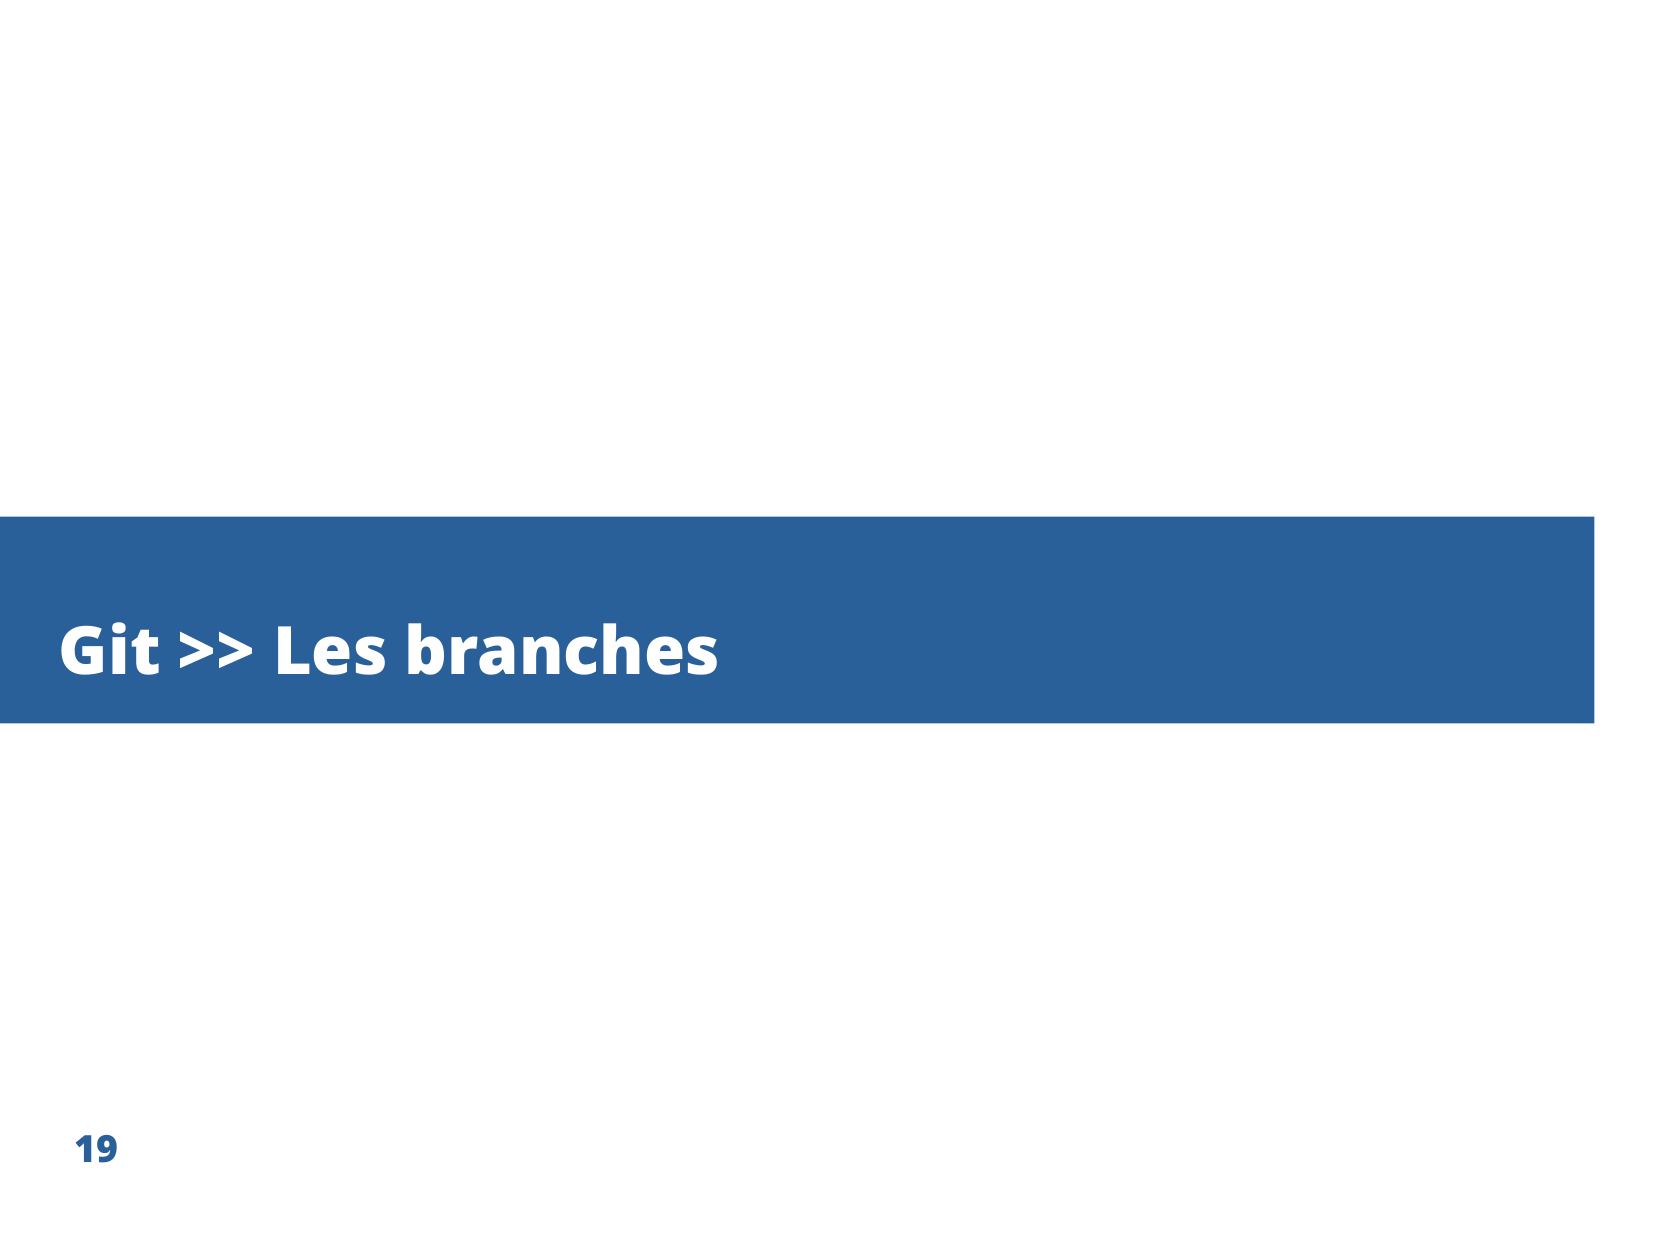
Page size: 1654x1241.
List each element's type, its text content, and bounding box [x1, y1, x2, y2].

title Git >> Les branches [59, 546, 1595, 694]
